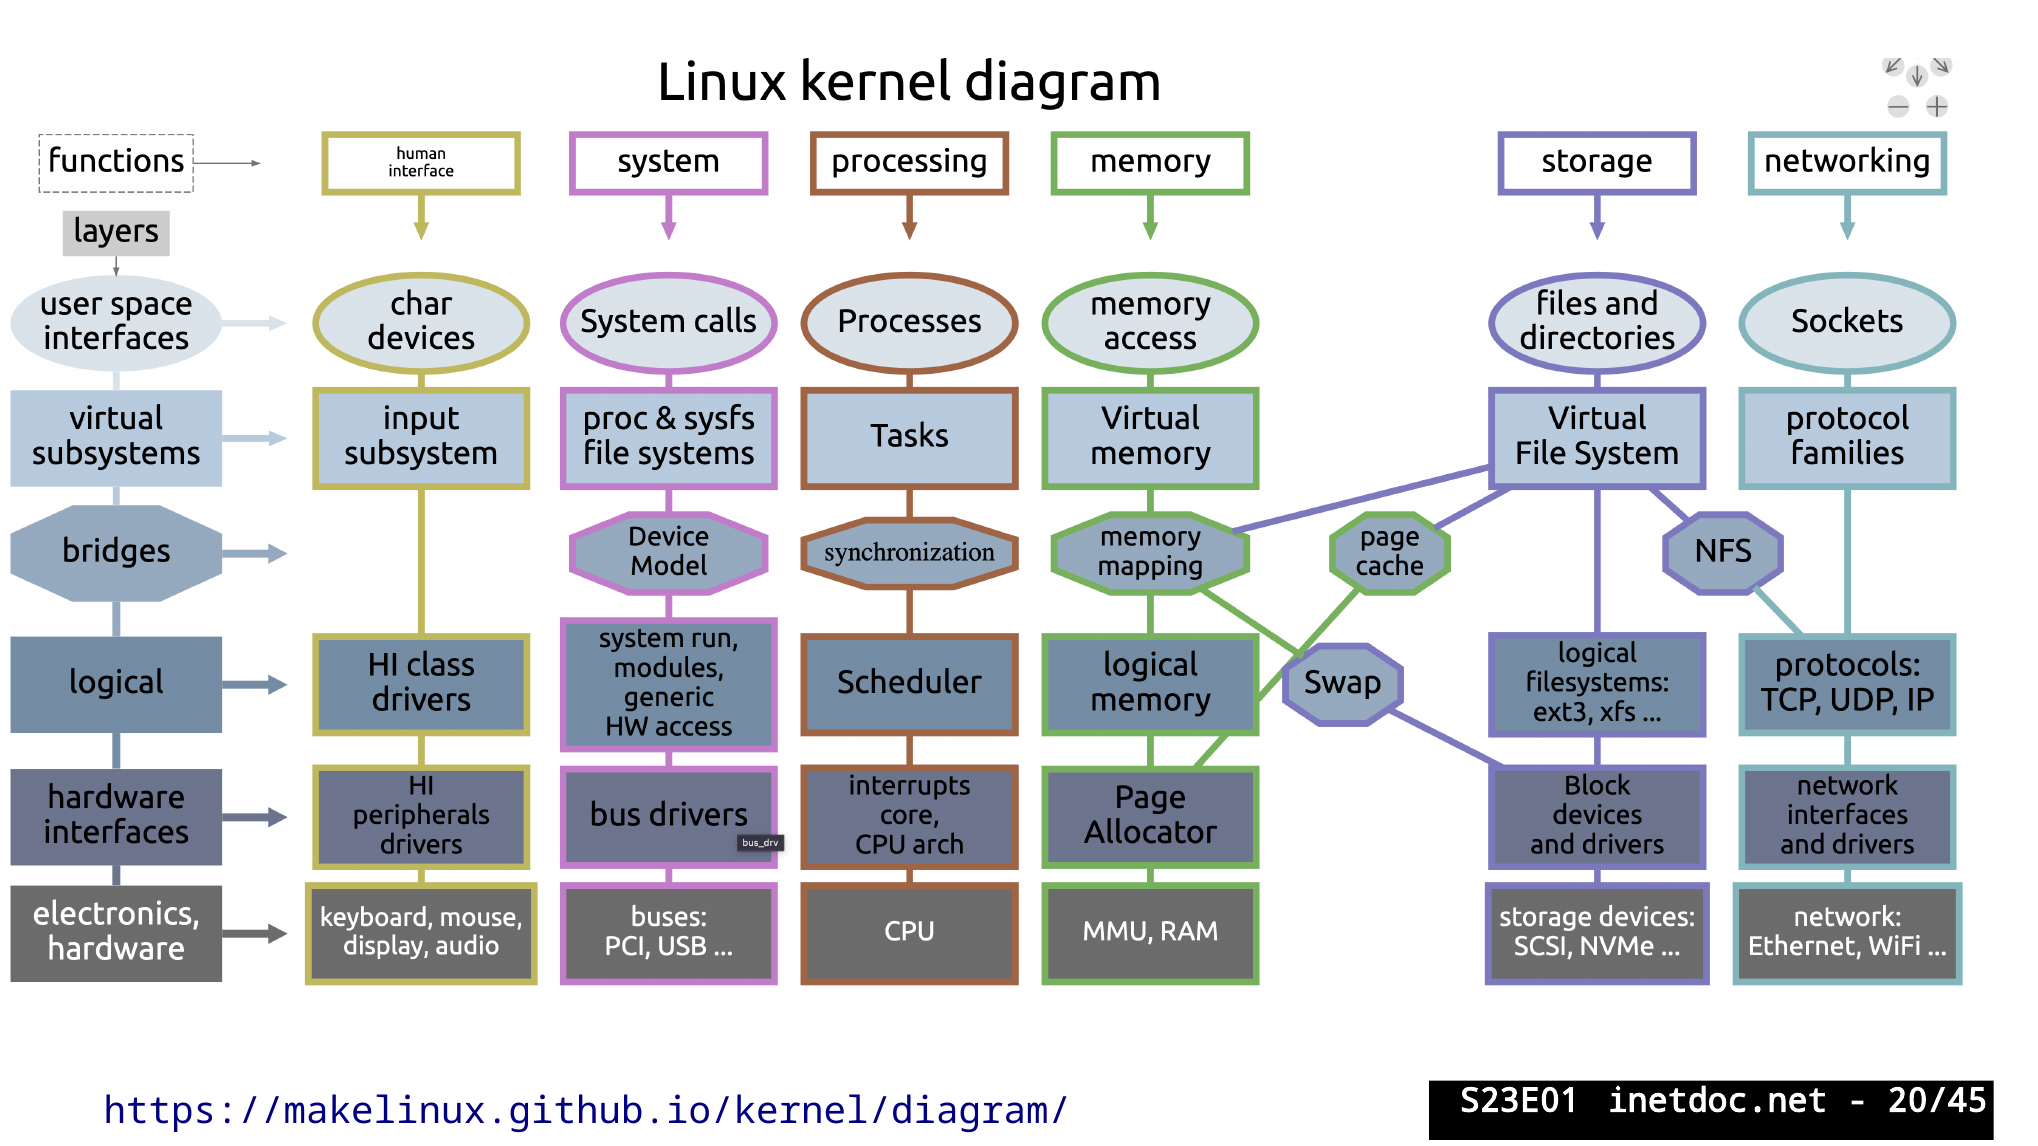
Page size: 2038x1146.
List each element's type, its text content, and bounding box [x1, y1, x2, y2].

text_box S23E01 inetdoc.net - <numéro>/45 [1429, 1080, 1994, 1140]
picture [5, 58, 1967, 997]
text_box https://makelinux.github.io/kernel/diagram/ [97, 1083, 1115, 1146]
